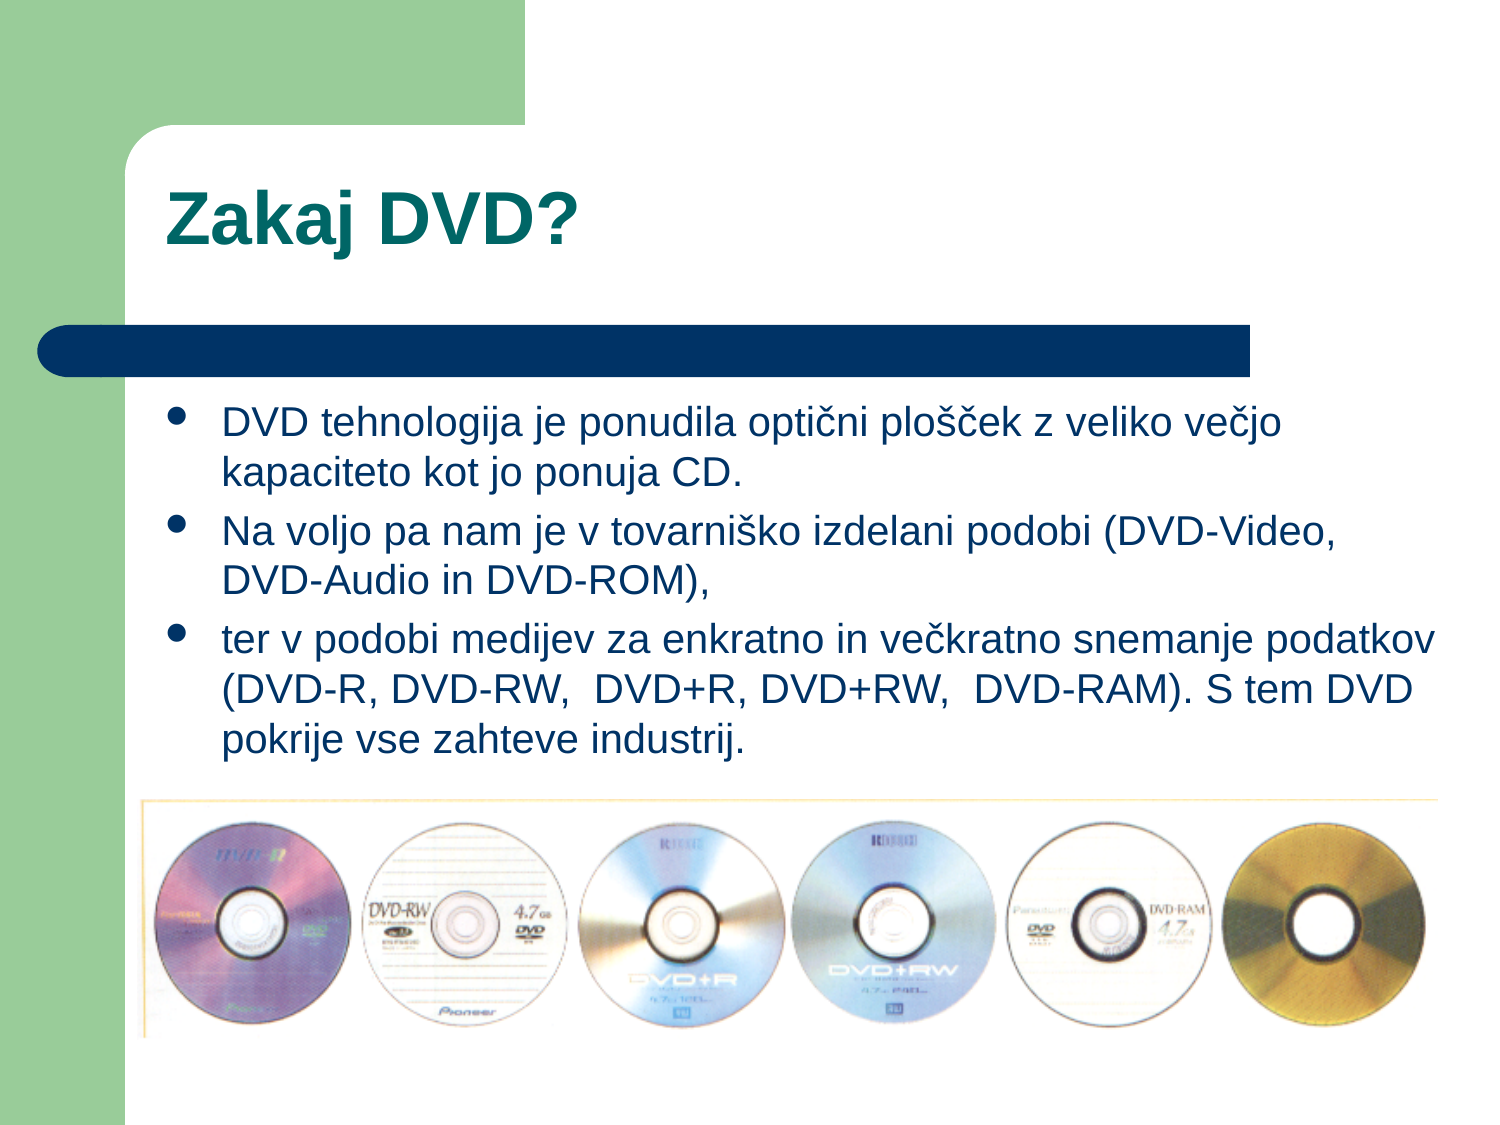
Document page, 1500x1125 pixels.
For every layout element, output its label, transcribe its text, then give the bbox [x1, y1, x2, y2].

picture [137, 799, 1438, 1040]
list DVD tehnologija je ponudila optični plošček z veliko večjo kapaciteto kot jo ponuja CD. Na voljo pa nam je v tovarniško izdelani podobi (DVD-Video, DVD-Audio in DVD-ROM), ter v podobi medijev za enkratno in večkratno snemanje podatkov (DVD-R, DVD-RW, DVD+R, DVD+RW, DVD-RAM). S tem DVD pokrije vse zahteve industrij. [150, 387, 1463, 1000]
title Zakaj DVD? [150, 169, 1463, 269]
